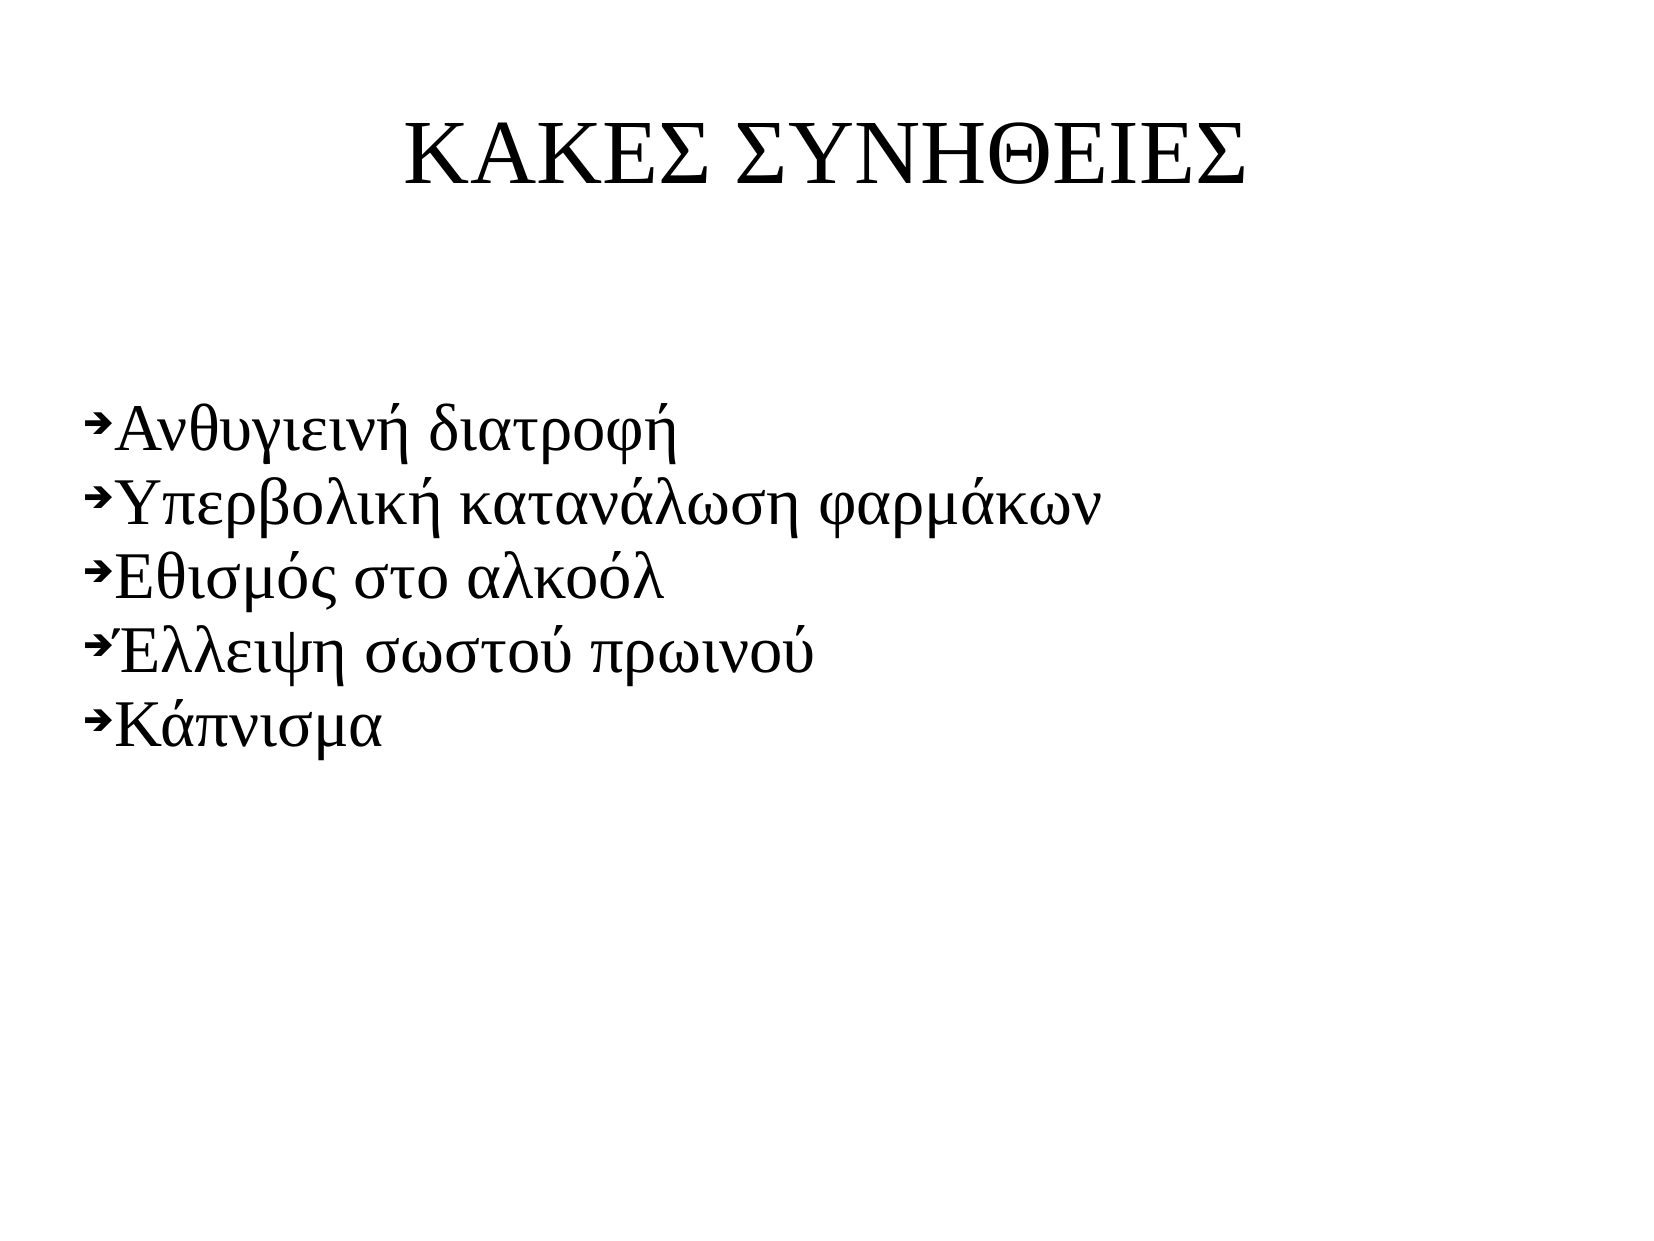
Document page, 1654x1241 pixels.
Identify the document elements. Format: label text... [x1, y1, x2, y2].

title KAΚΕΣ ΣΥΝΗΘΕΙΕΣ [82, 49, 1571, 257]
subtitle Ανθυγιεινή διατροφή Υπερβολική κατανάλωση φαρμάκων Εθισμός στο αλκοόλ Έλλειψη σωστού πρωινού Κάπνισμα [82, 290, 1571, 1010]
